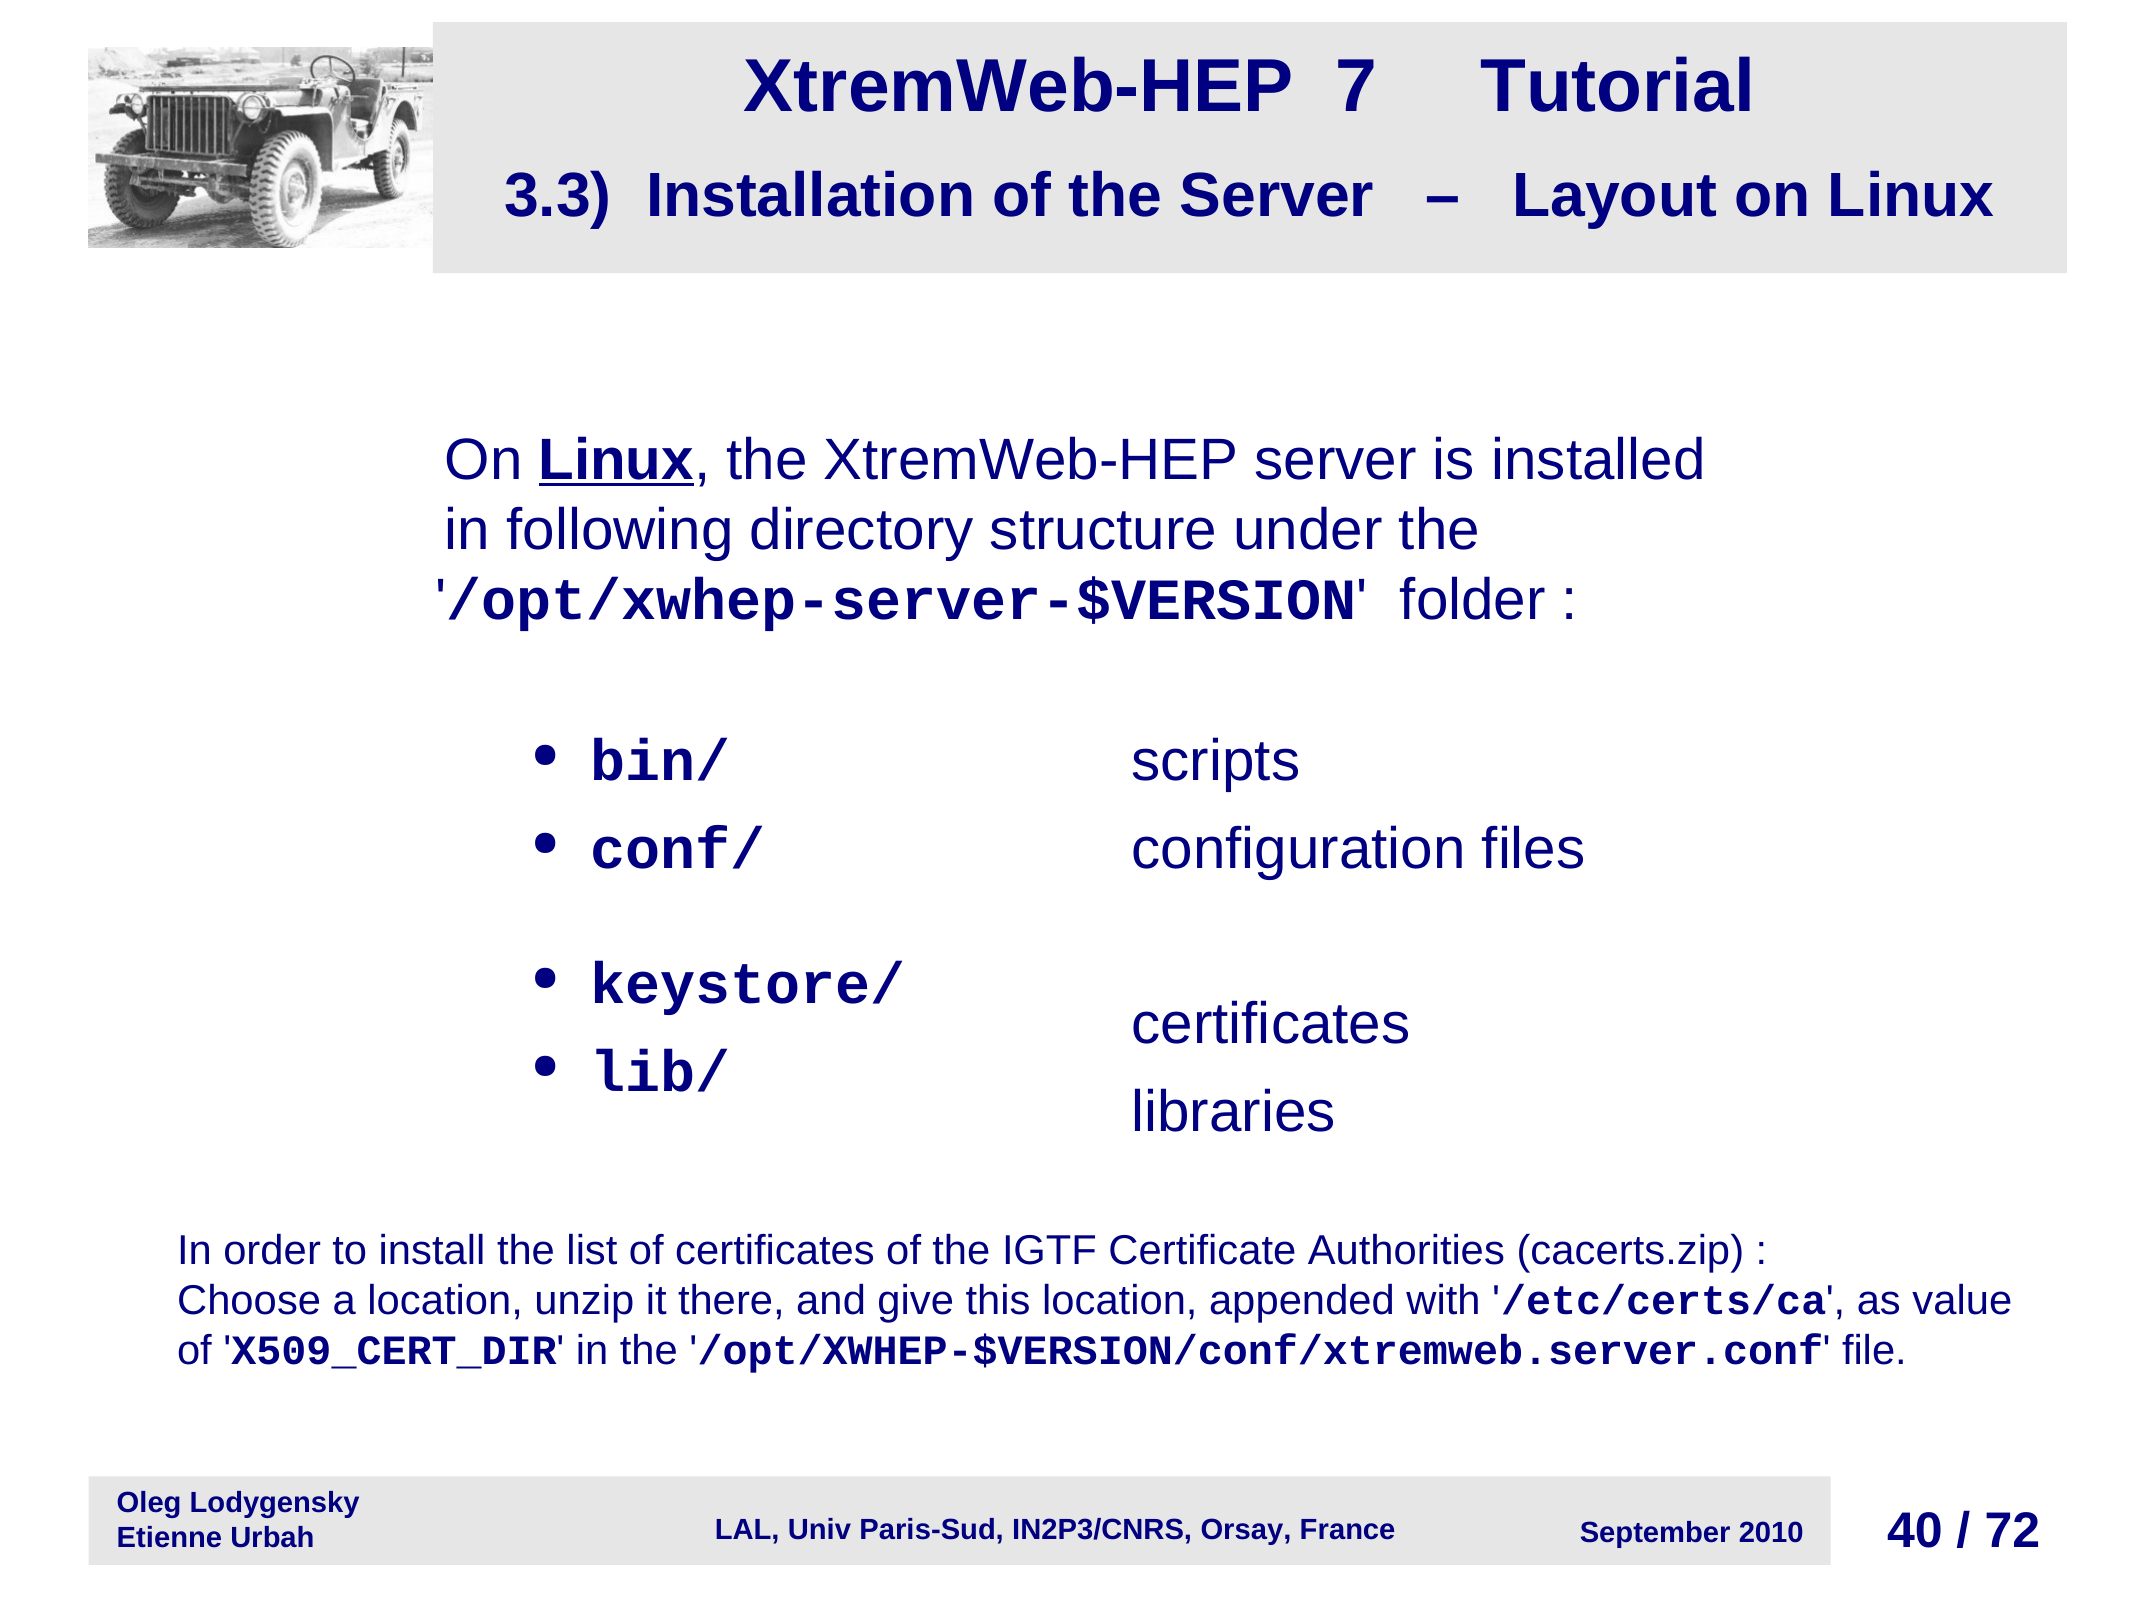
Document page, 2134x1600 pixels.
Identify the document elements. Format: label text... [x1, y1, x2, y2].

text_box In order to install the list of certificates of the IGTF Certificate Authorities (cacerts.zip) : Choose a location, unzip it there, and give this location, appended with '/etc/certs/ca', as value of 'X509_CERT_DIR' in the '/opt/XWHEP-$VERSION/conf/xtremweb.server.conf' file. [162, 1208, 2038, 1388]
text_box scripts configuration files certificates libraries [1122, 634, 1876, 1095]
text_box On Linux, the XtremWeb-HEP server is installed in following directory structure under the '/opt/xwhep-server-$VERSION' folder : [435, 420, 1757, 650]
picture [88, 47, 433, 248]
title 3.3) Installation of the Server – Layout on Linux [442, 118, 2067, 266]
text_box bin/ conf/ keystore/ lib/ [531, 650, 916, 1104]
